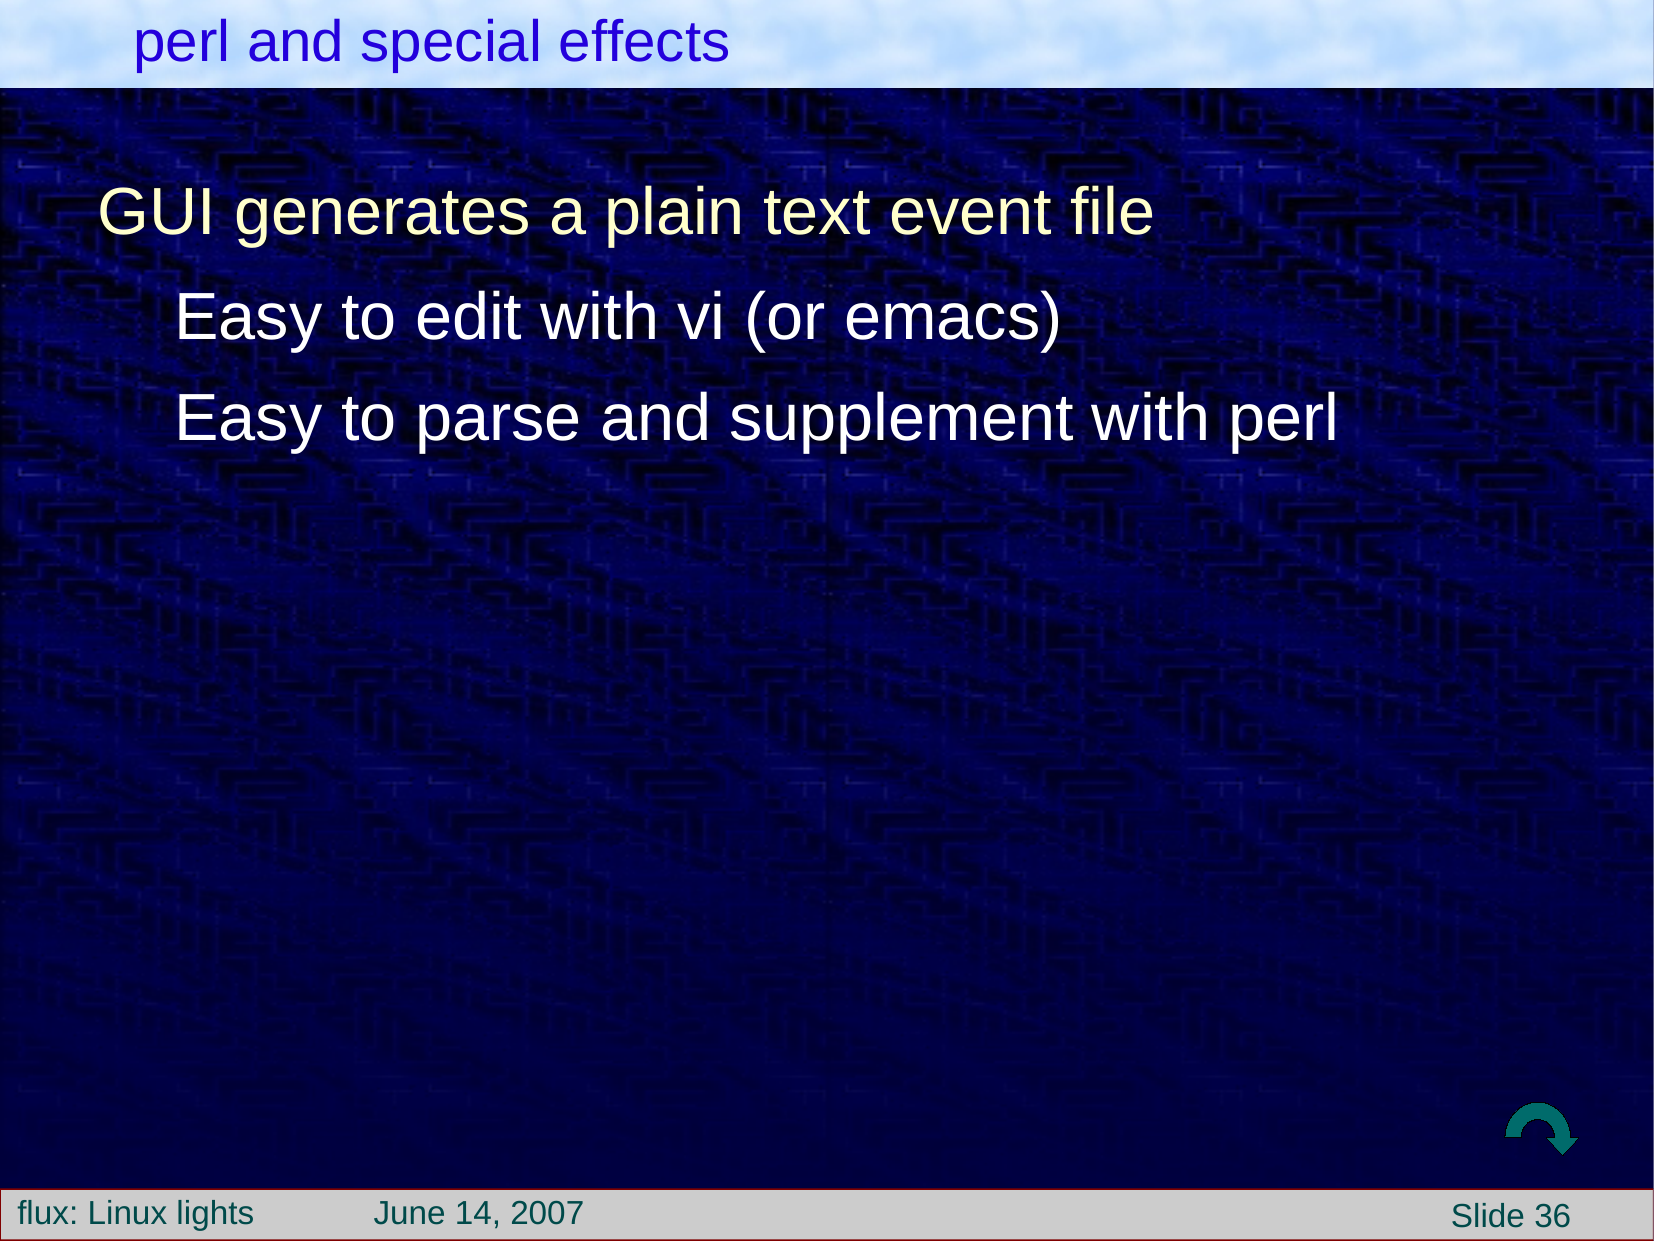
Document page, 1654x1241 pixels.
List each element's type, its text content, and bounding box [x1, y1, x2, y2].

picture [0, 88, 1654, 1189]
list GUI generates a plain text event file Easy to edit with vi (or emacs) Easy to parse and supplement with perl [79, 172, 1568, 976]
text_box perl and special effects [0, 0, 1654, 88]
text_box [713, 1189, 1436, 1241]
text_box [1504, 1102, 1579, 1156]
text_box flux: Linux lights June 14, 2007 [2, 1186, 713, 1241]
text_box Slide <number> [1436, 1189, 1654, 1241]
